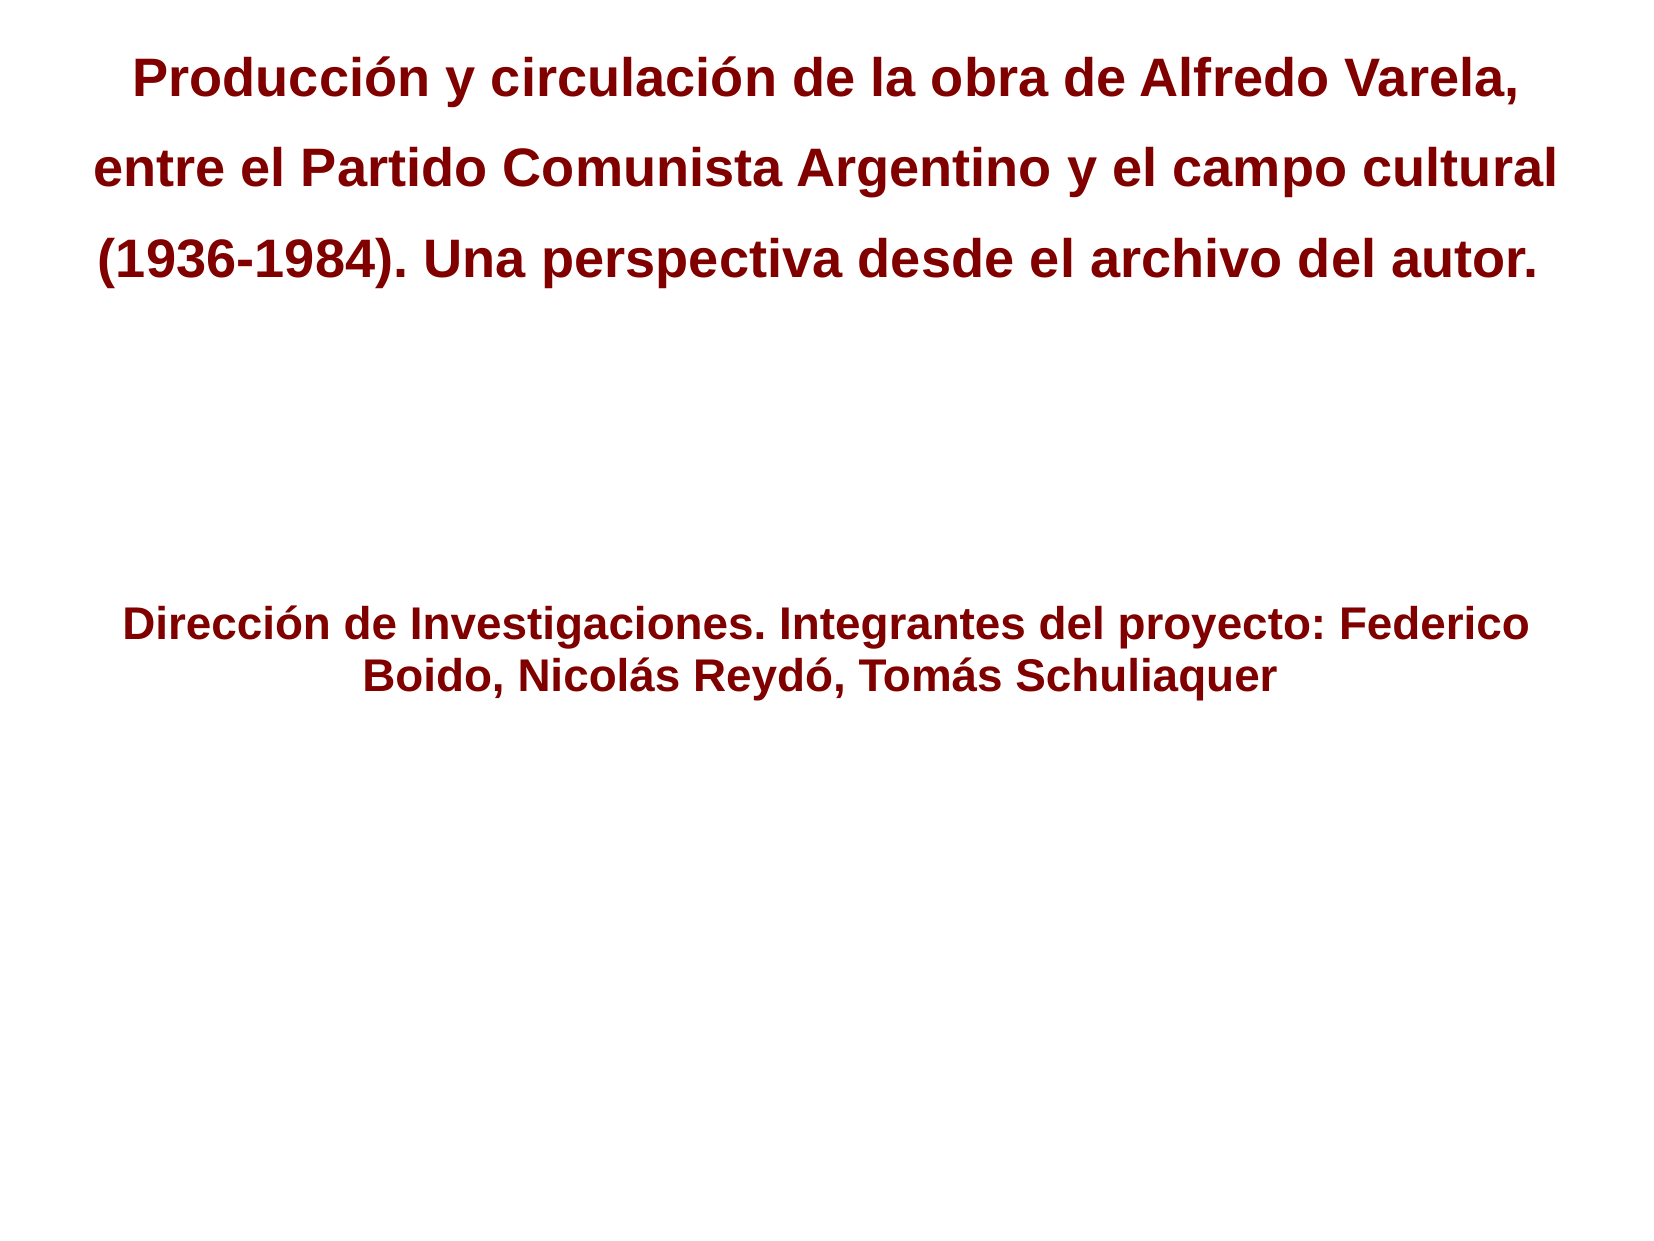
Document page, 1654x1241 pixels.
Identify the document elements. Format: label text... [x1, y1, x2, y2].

title Producción y circulación de la obra de Alfredo Varela, entre el Partido Comunista Argentino y el campo cultural (1936-1984). Una perspectiva desde el archivo del autor. [82, 31, 1571, 275]
subtitle Dirección de Investigaciones. Integrantes del proyecto: Federico Boido, Nicolás Reydó, Tomás Schuliaquer [82, 290, 1571, 1010]
